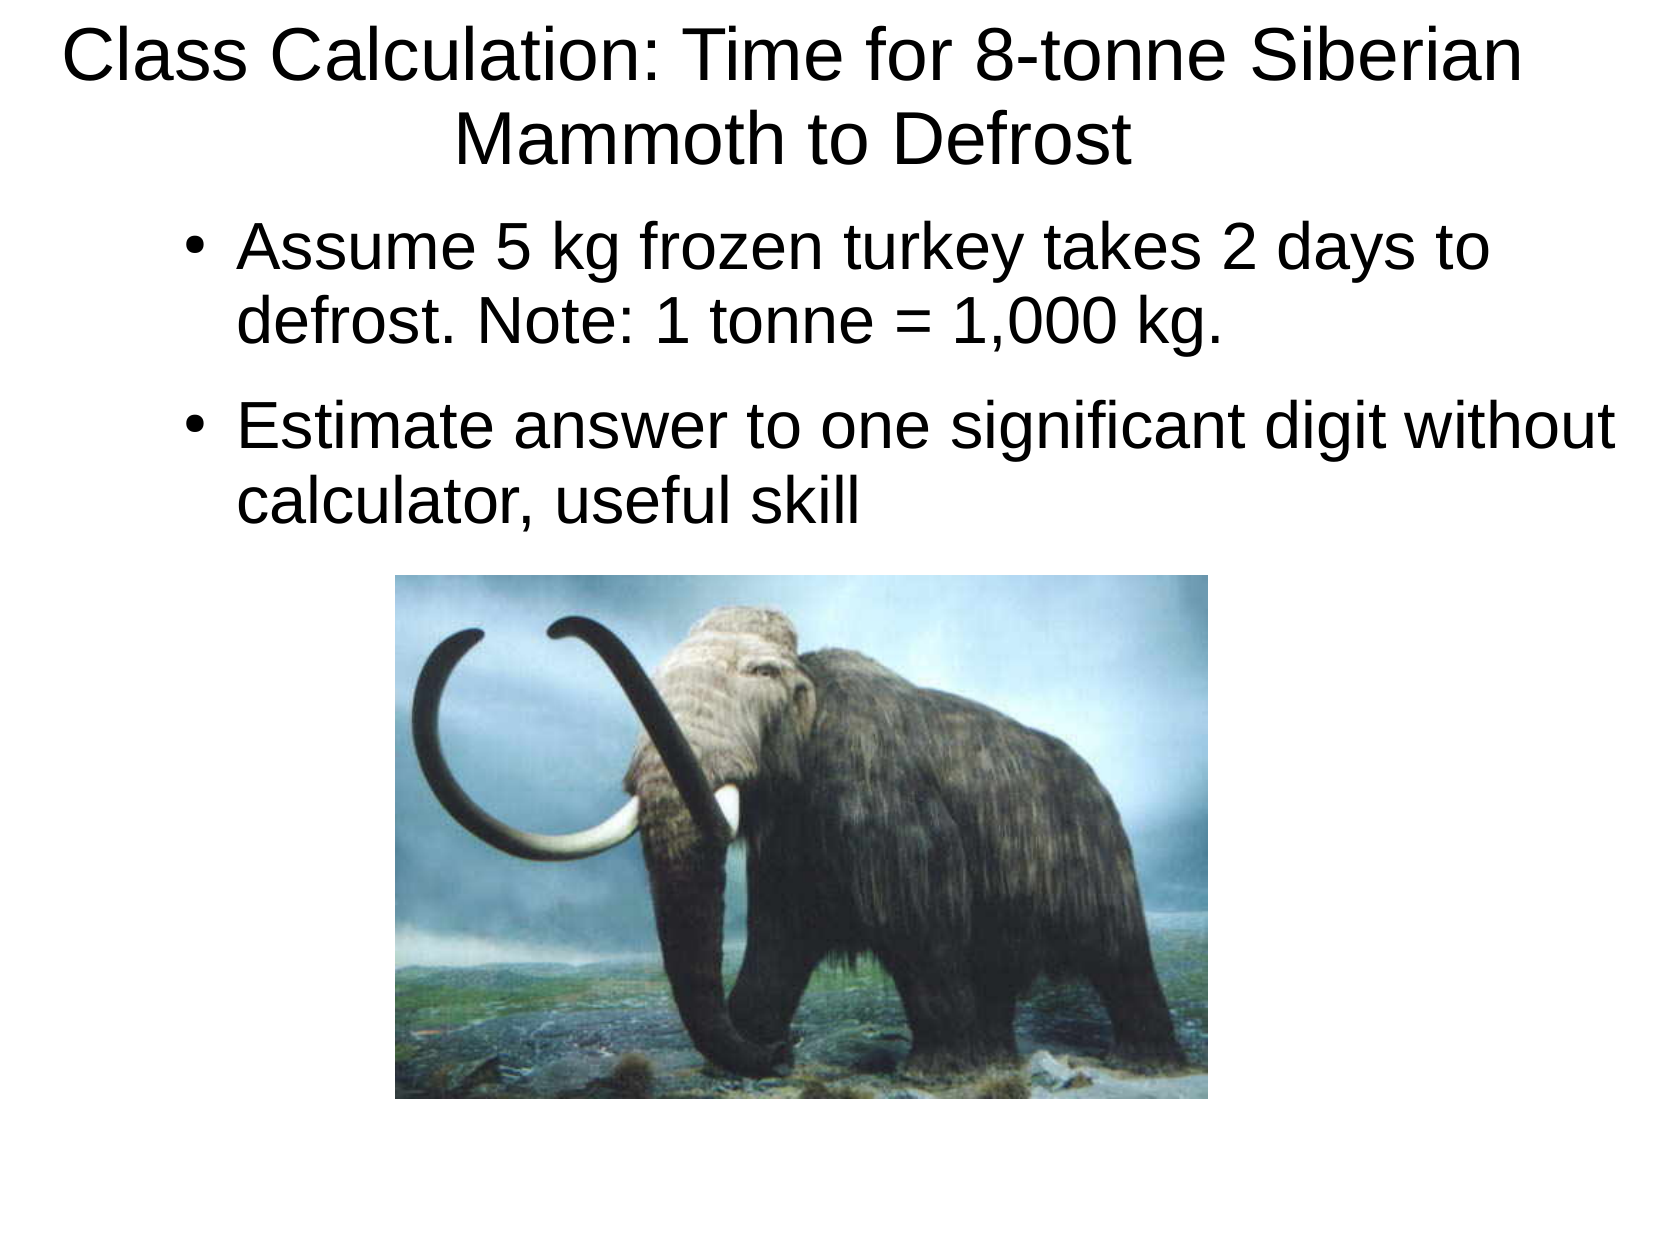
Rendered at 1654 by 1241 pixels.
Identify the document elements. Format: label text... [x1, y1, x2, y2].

title Class Calculation: Time for 8-tonne Siberian Mammoth to Defrost [49, 0, 1538, 193]
picture [395, 575, 1208, 1099]
list Assume 5 kg frozen turkey takes 2 days to defrost. Note: 1 tonne = 1,000 kg. Estimate answer to one significant digit without calculator, useful skill [165, 208, 1654, 1013]
